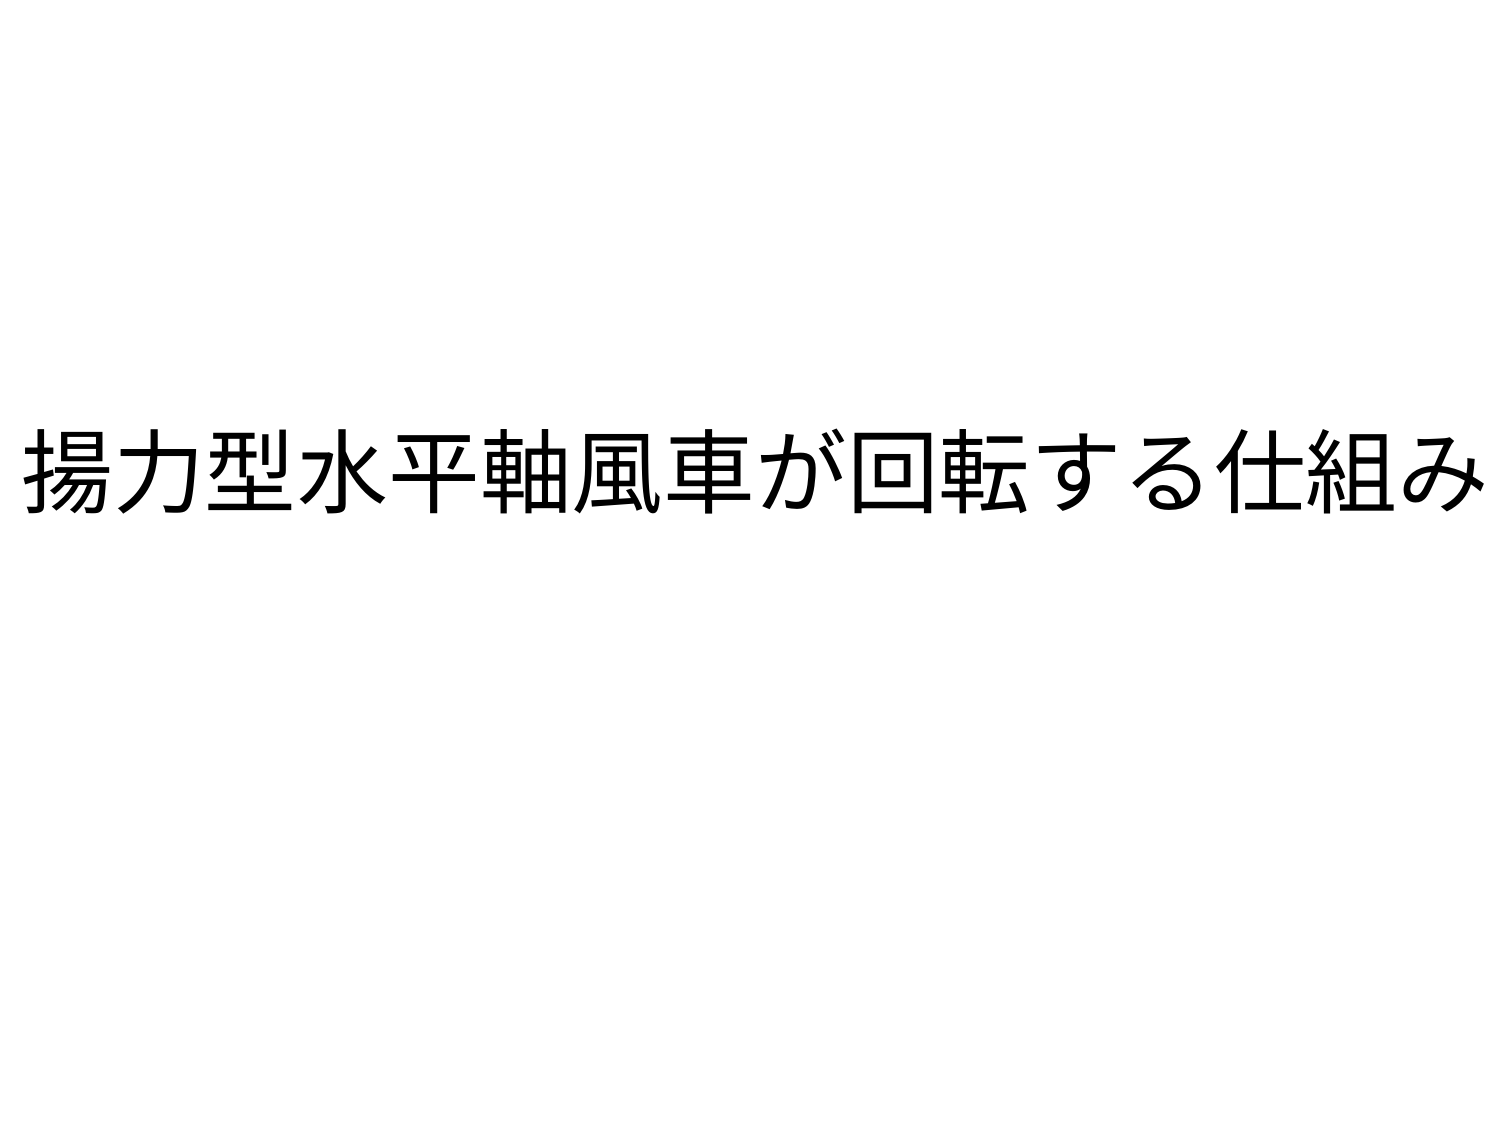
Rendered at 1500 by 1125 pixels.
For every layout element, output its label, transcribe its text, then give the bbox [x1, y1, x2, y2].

title 揚力型水平軸風車が回転する仕組み [5, 349, 1500, 591]
